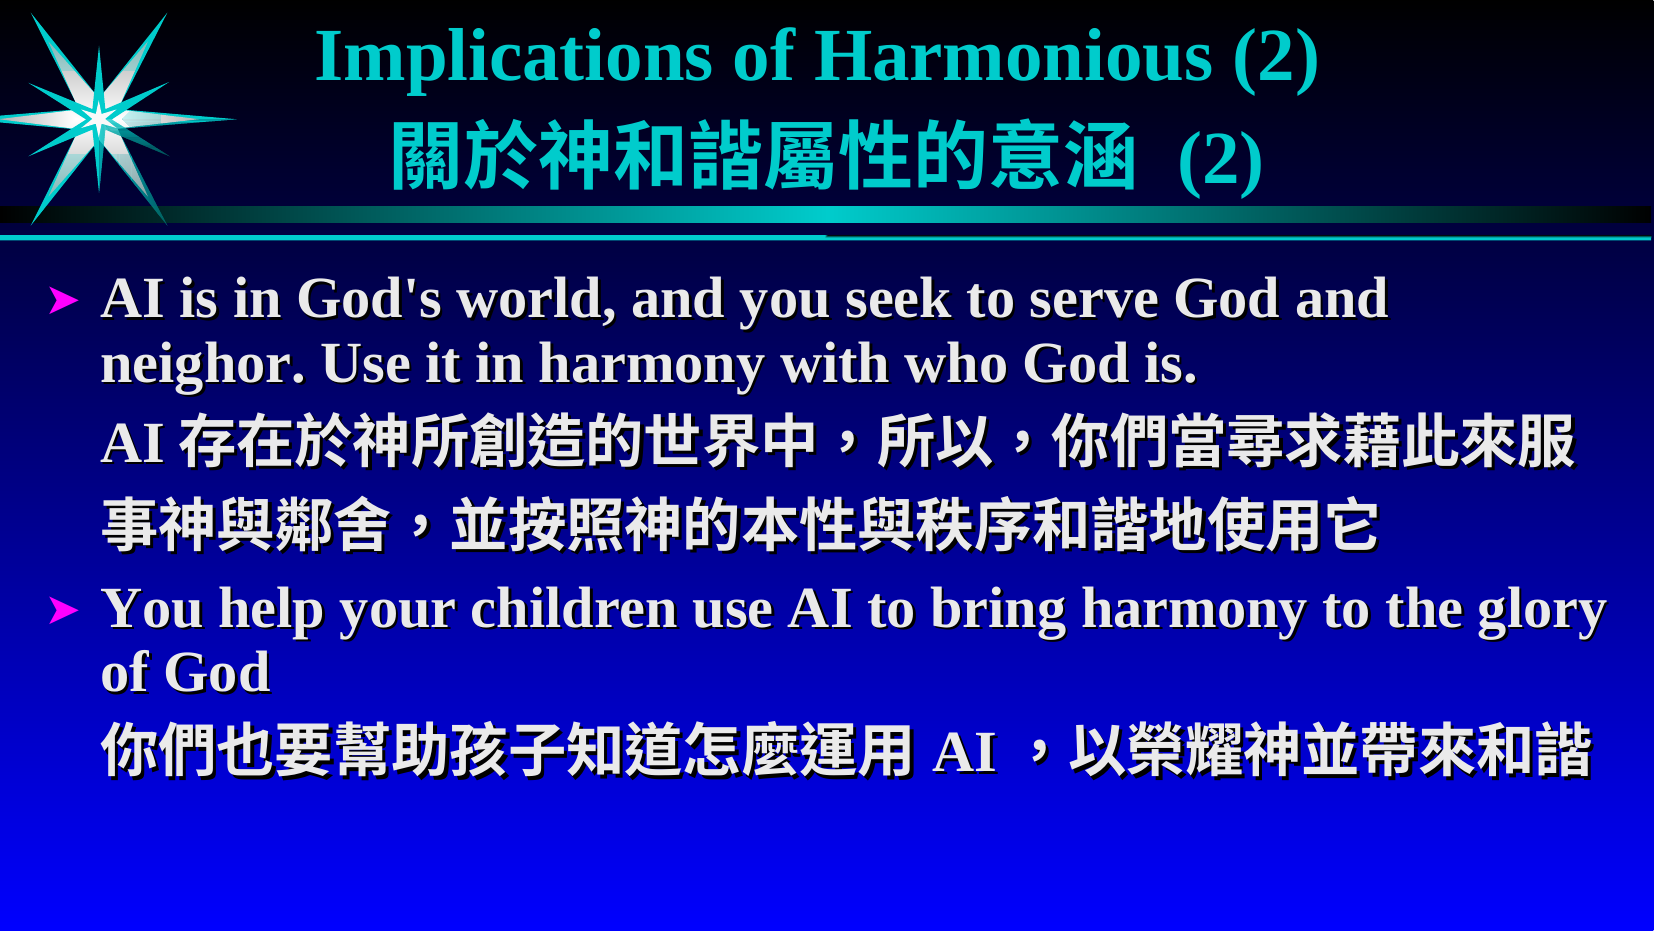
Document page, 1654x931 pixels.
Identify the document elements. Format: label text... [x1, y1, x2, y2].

list AI is in God's world, and you seek to serve God and neighor. Use it in harmony with who God is. AI存在於神所創造的世界中，所以，你們當尋求藉此來服事神與鄰舍，並按照神的本性與秩序和諧地使用它 You help your children use AI to bring harmony to the glory of God 你們也要幫助孩子知道怎麼運用AI，以榮耀神並帶來和諧 [44, 265, 1610, 931]
title Implications of Harmonious (2) 關於神和諧屬性的意涵 (2) [124, 13, 1530, 205]
